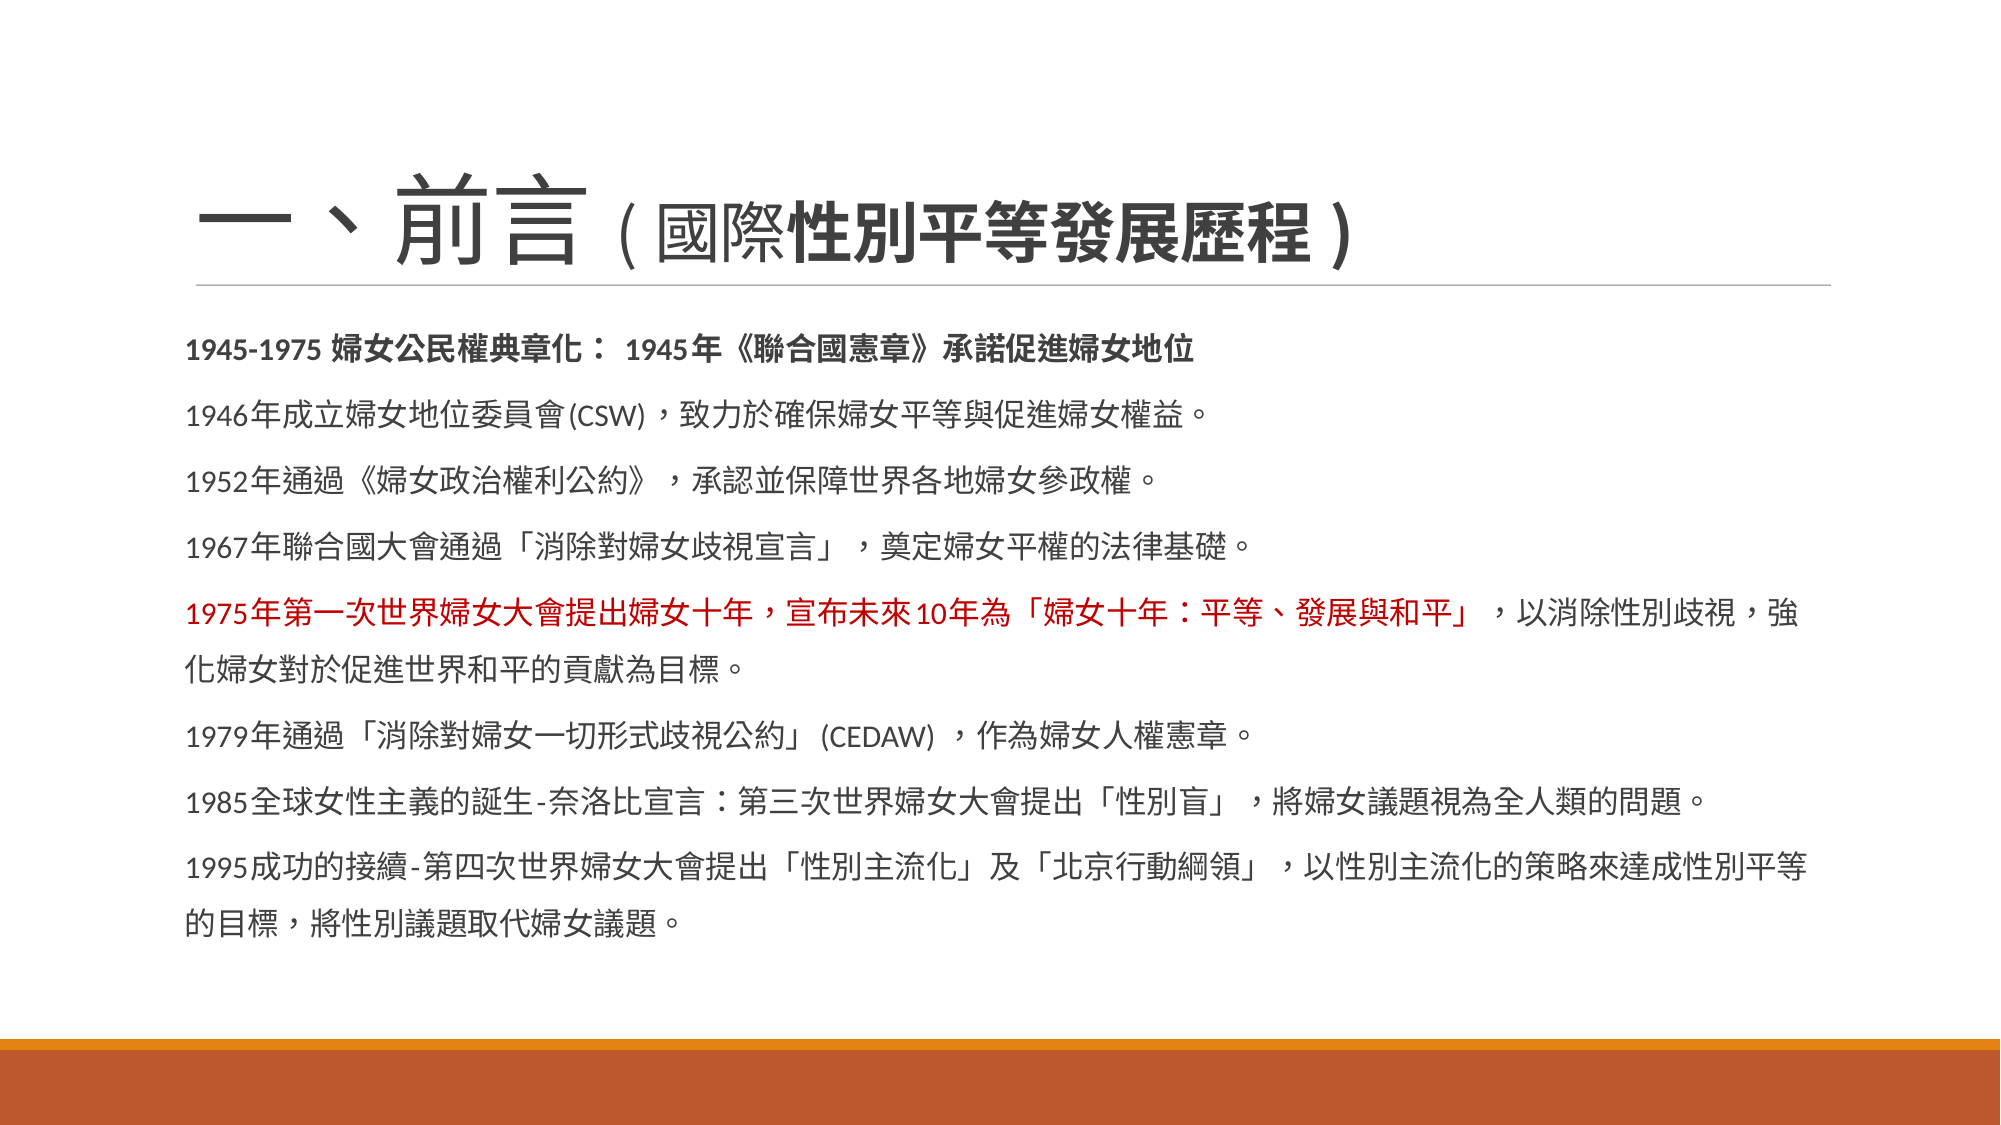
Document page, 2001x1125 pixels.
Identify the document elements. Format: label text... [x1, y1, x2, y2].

title 一、前言(國際性別平等發展歷程) [180, 47, 1830, 285]
list 1945-1975 婦女公民權典章化： 1945年《聯合國憲章》承諾促進婦女地位 1946年成立婦女地位委員會(CSW)，致力於確保婦女平等與促進婦女權益。 1952年通過《婦女政治權利公約》，承認並保障世界各地婦女參政權。 1967年聯合國大會通過「消除對婦女歧視宣言」，奠定婦女平權的法律基礎。 1975年第一次世界婦女大會提出婦女十年，宣布未來10年為「婦女十年：平等、發展與和平」，以消除性別歧視，強化婦女對於促進世界和平的貢獻為目標。 1979年通過「消除對婦女一切形式歧視公約」(CEDAW) ，作為婦女人權憲章。 1985全球女性主義的誕生-奈洛比宣言：第三次世界婦女大會提出「性別盲」，將婦女議題視為全人類的問題。 1995成功的接續-第四次世界婦女大會提出「性別主流化」及「北京行動綱領」，以性別主流化的策略來達成性別平等的目標，將性別議題取代婦女議題。 [180, 302, 1830, 963]
